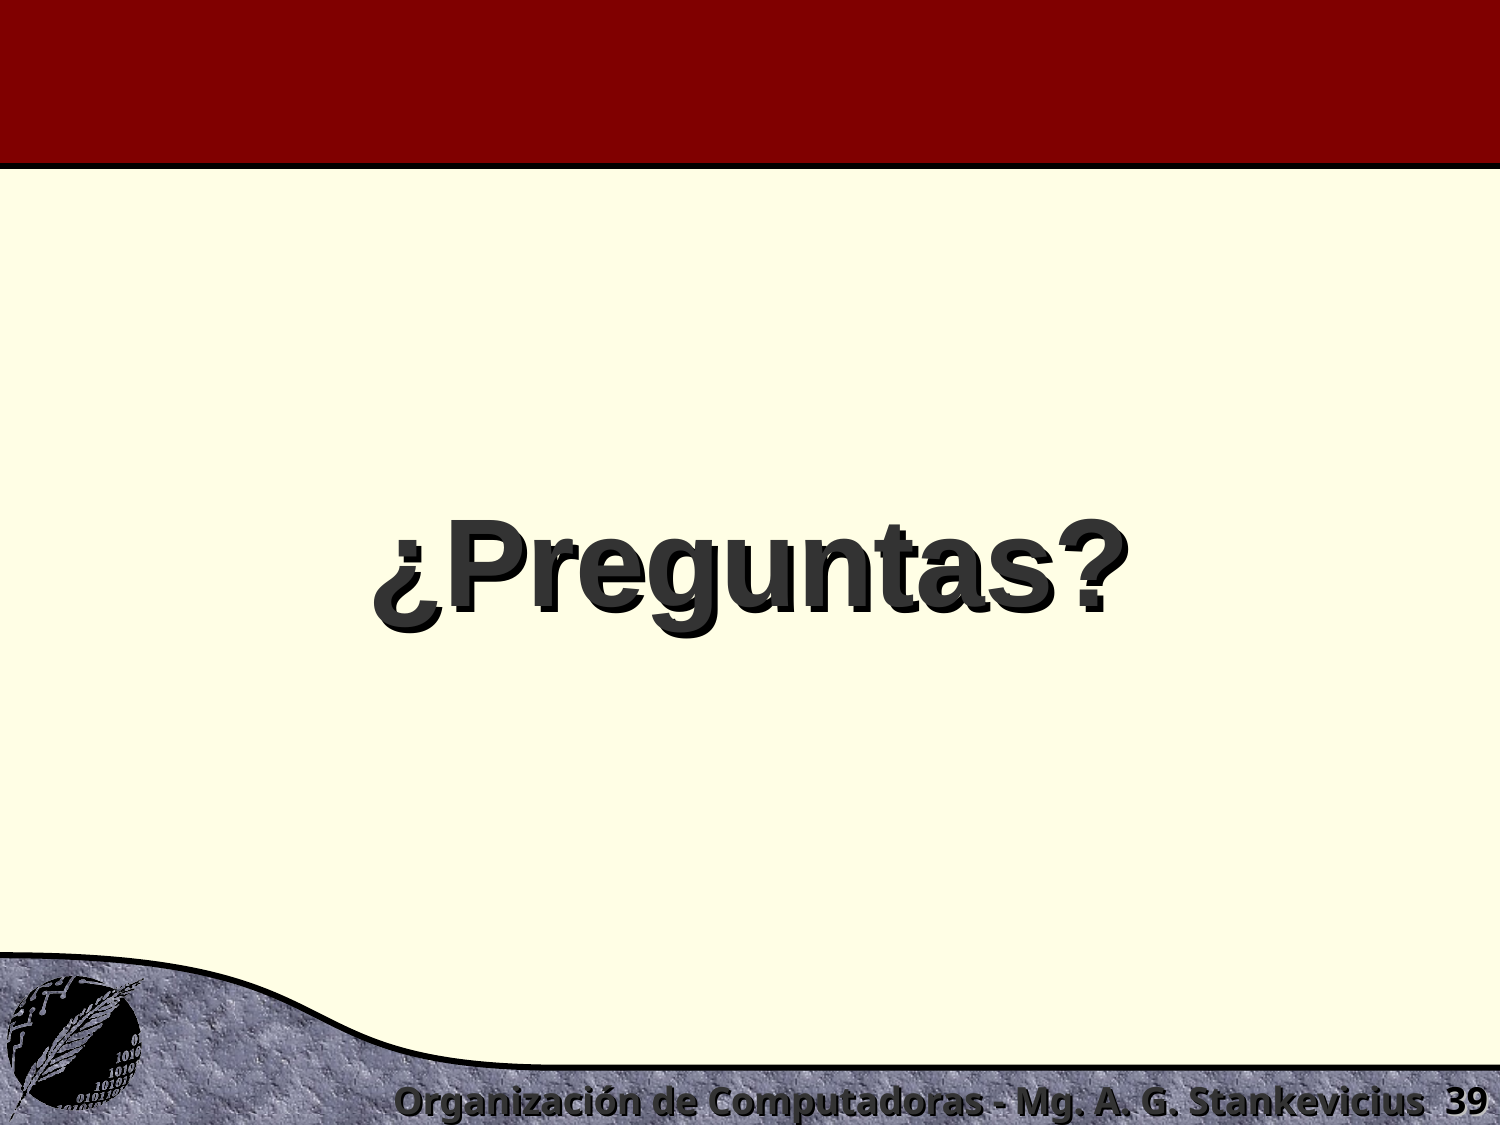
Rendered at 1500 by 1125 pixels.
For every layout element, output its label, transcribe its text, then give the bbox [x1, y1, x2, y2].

subtitle ¿Preguntas? [11, 192, 1486, 935]
picture [802, 1100, 806, 1110]
picture [0, 959, 1500, 1125]
picture [1058, 1100, 1065, 1110]
picture [448, 1100, 455, 1110]
